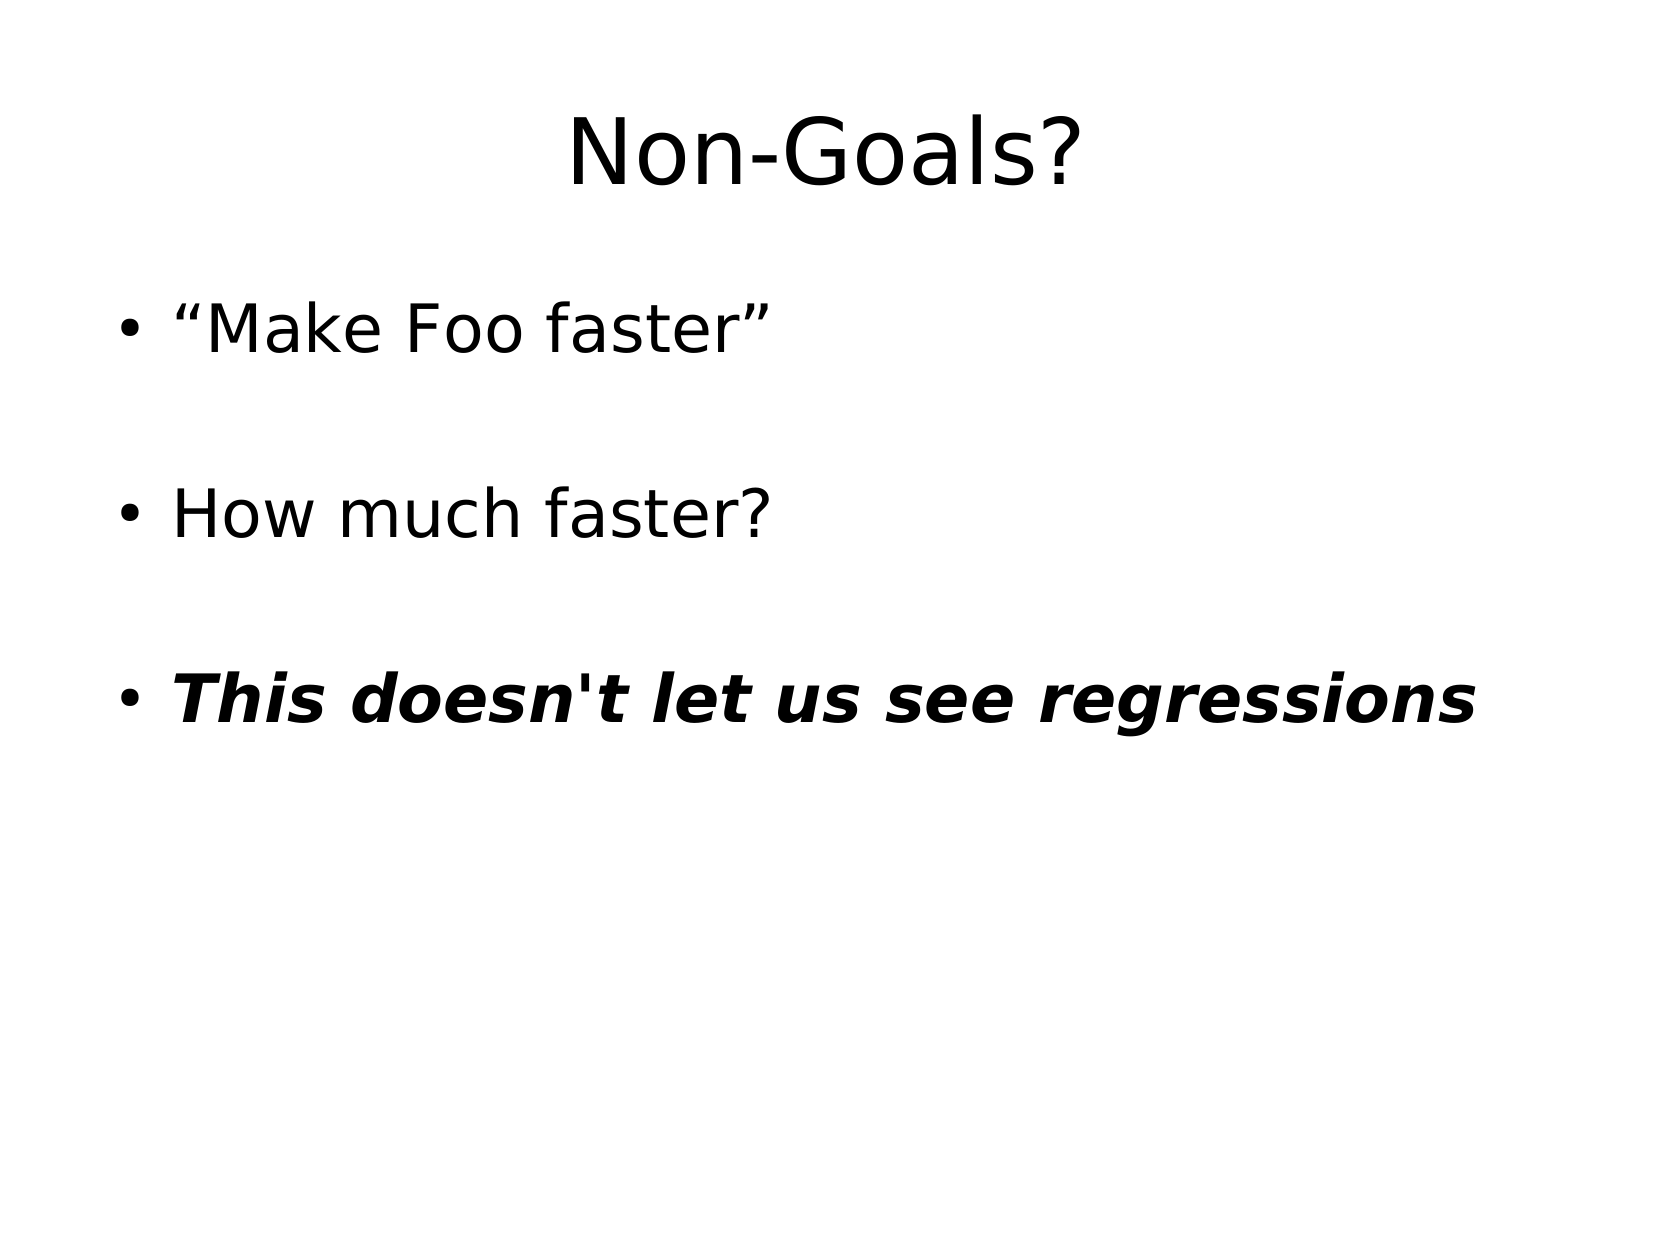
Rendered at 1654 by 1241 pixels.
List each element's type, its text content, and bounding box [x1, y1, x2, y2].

title Non-Goals? [82, 49, 1571, 257]
list “Make Foo faster” How much faster? This doesn't let us see regressions [82, 290, 1571, 1109]
